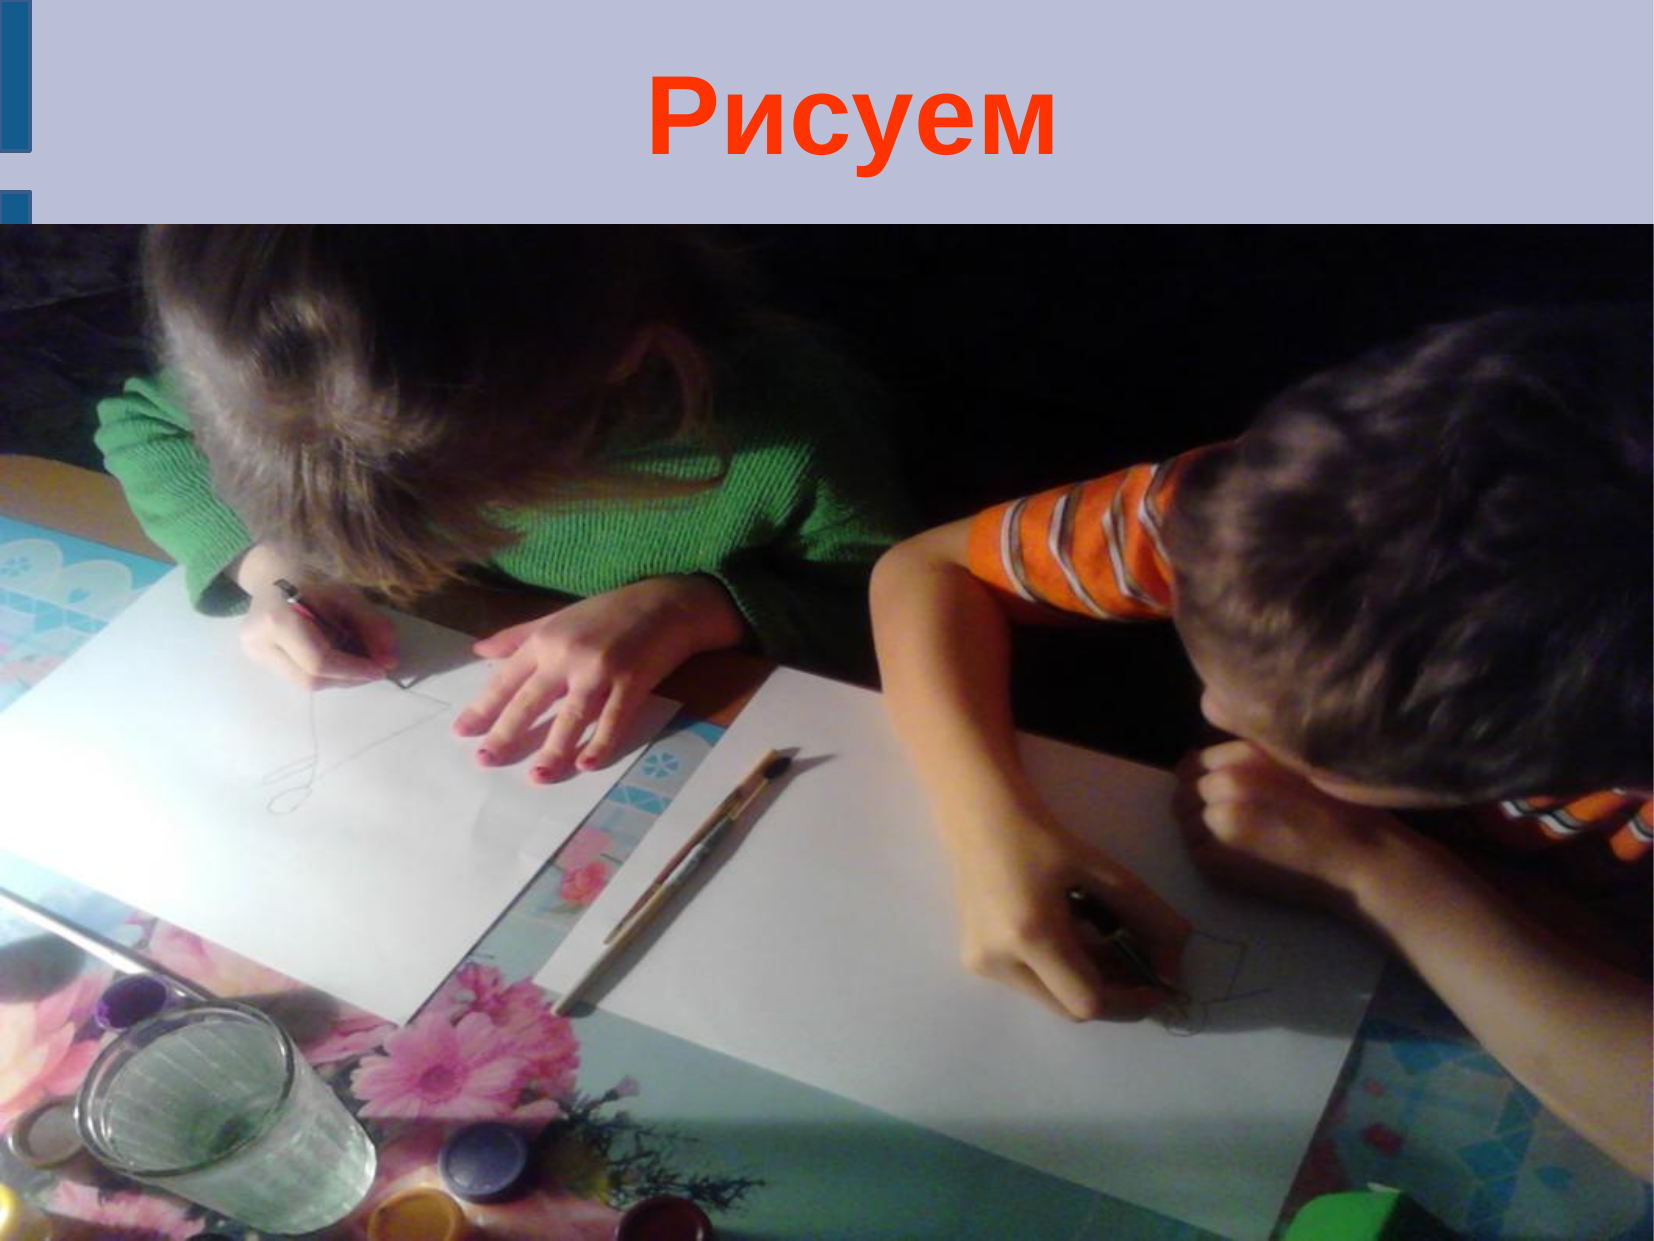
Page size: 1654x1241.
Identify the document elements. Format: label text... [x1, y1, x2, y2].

title Рисуем [146, 5, 1560, 213]
picture [0, 224, 1654, 1241]
